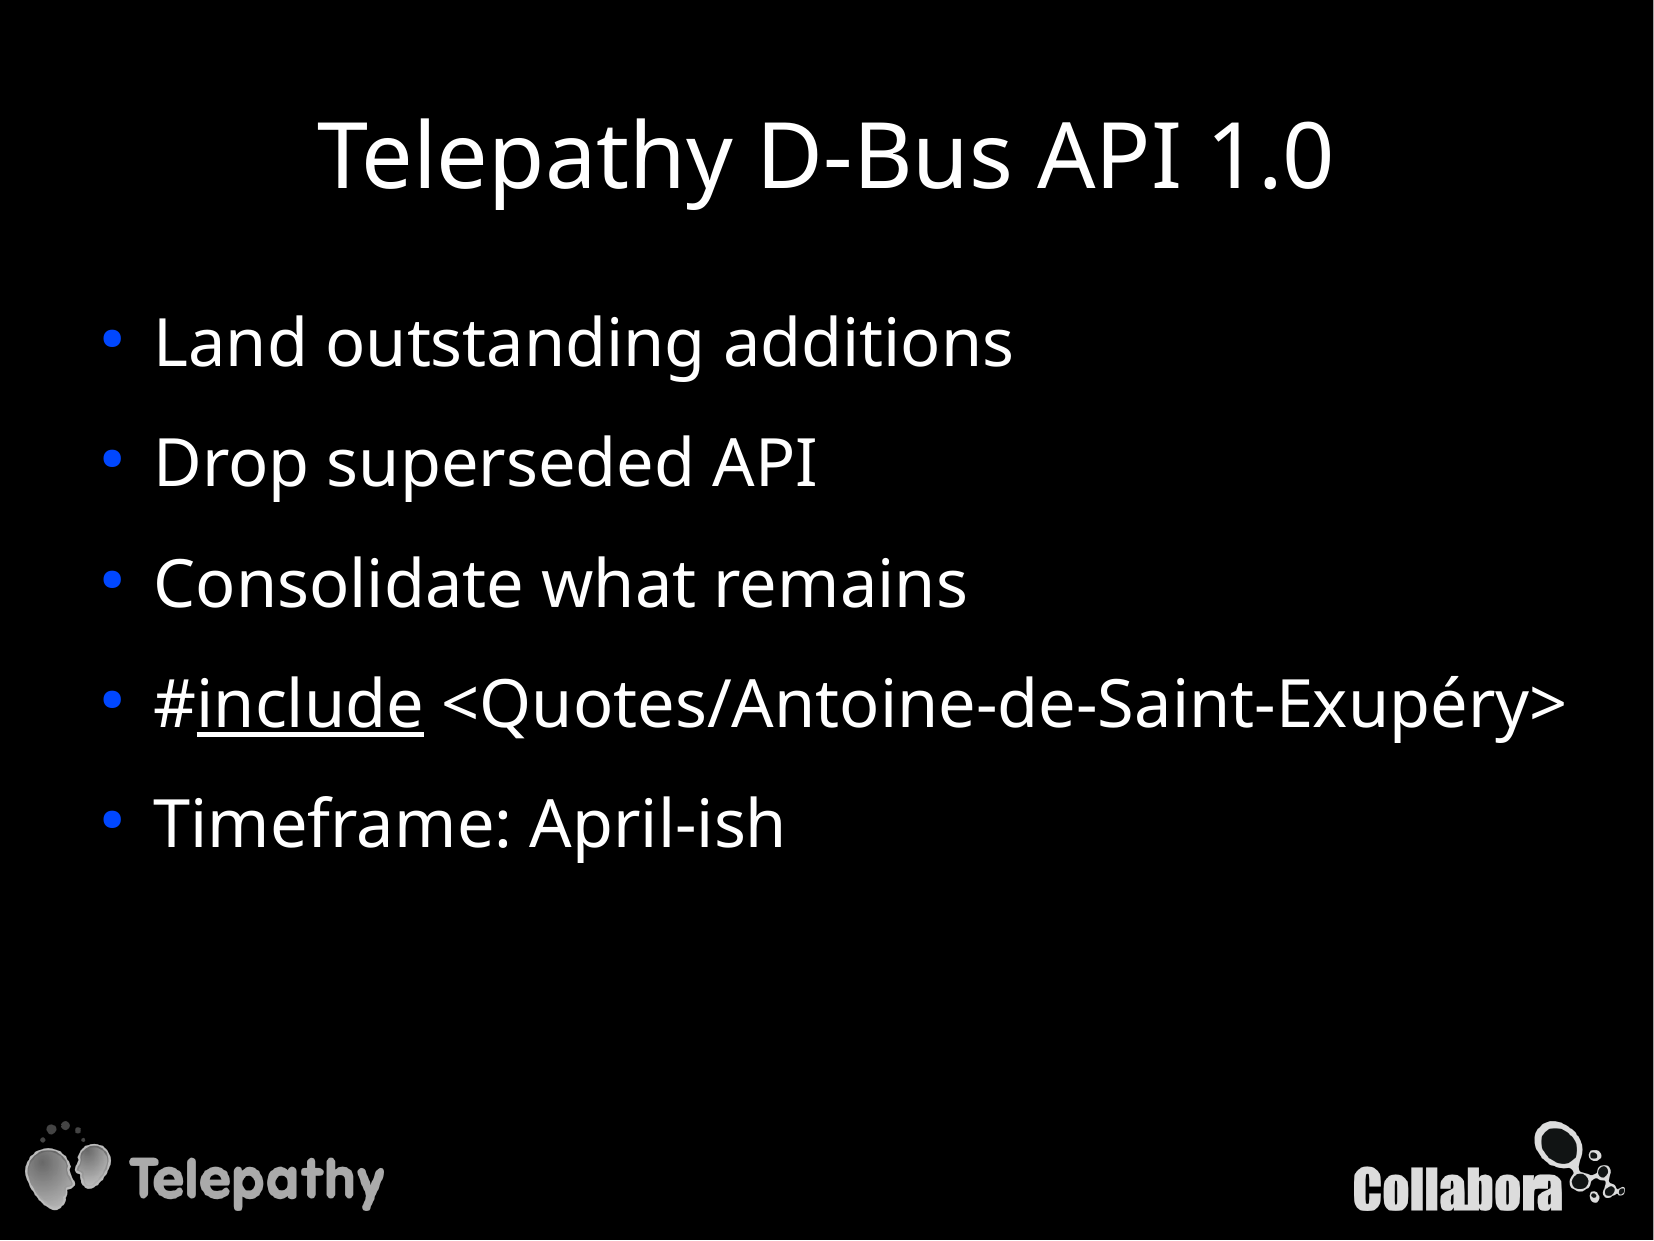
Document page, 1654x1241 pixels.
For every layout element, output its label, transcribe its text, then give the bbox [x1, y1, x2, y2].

picture [1354, 1121, 1625, 1211]
title Telepathy D-Bus API 1.0 [82, 49, 1571, 257]
list Land outstanding additions Drop superseded API Consolidate what remains #include <Quotes/Antoine-de-Saint-Exupéry> Timeframe: April-ish [82, 295, 1571, 1114]
picture [25, 1121, 384, 1211]
